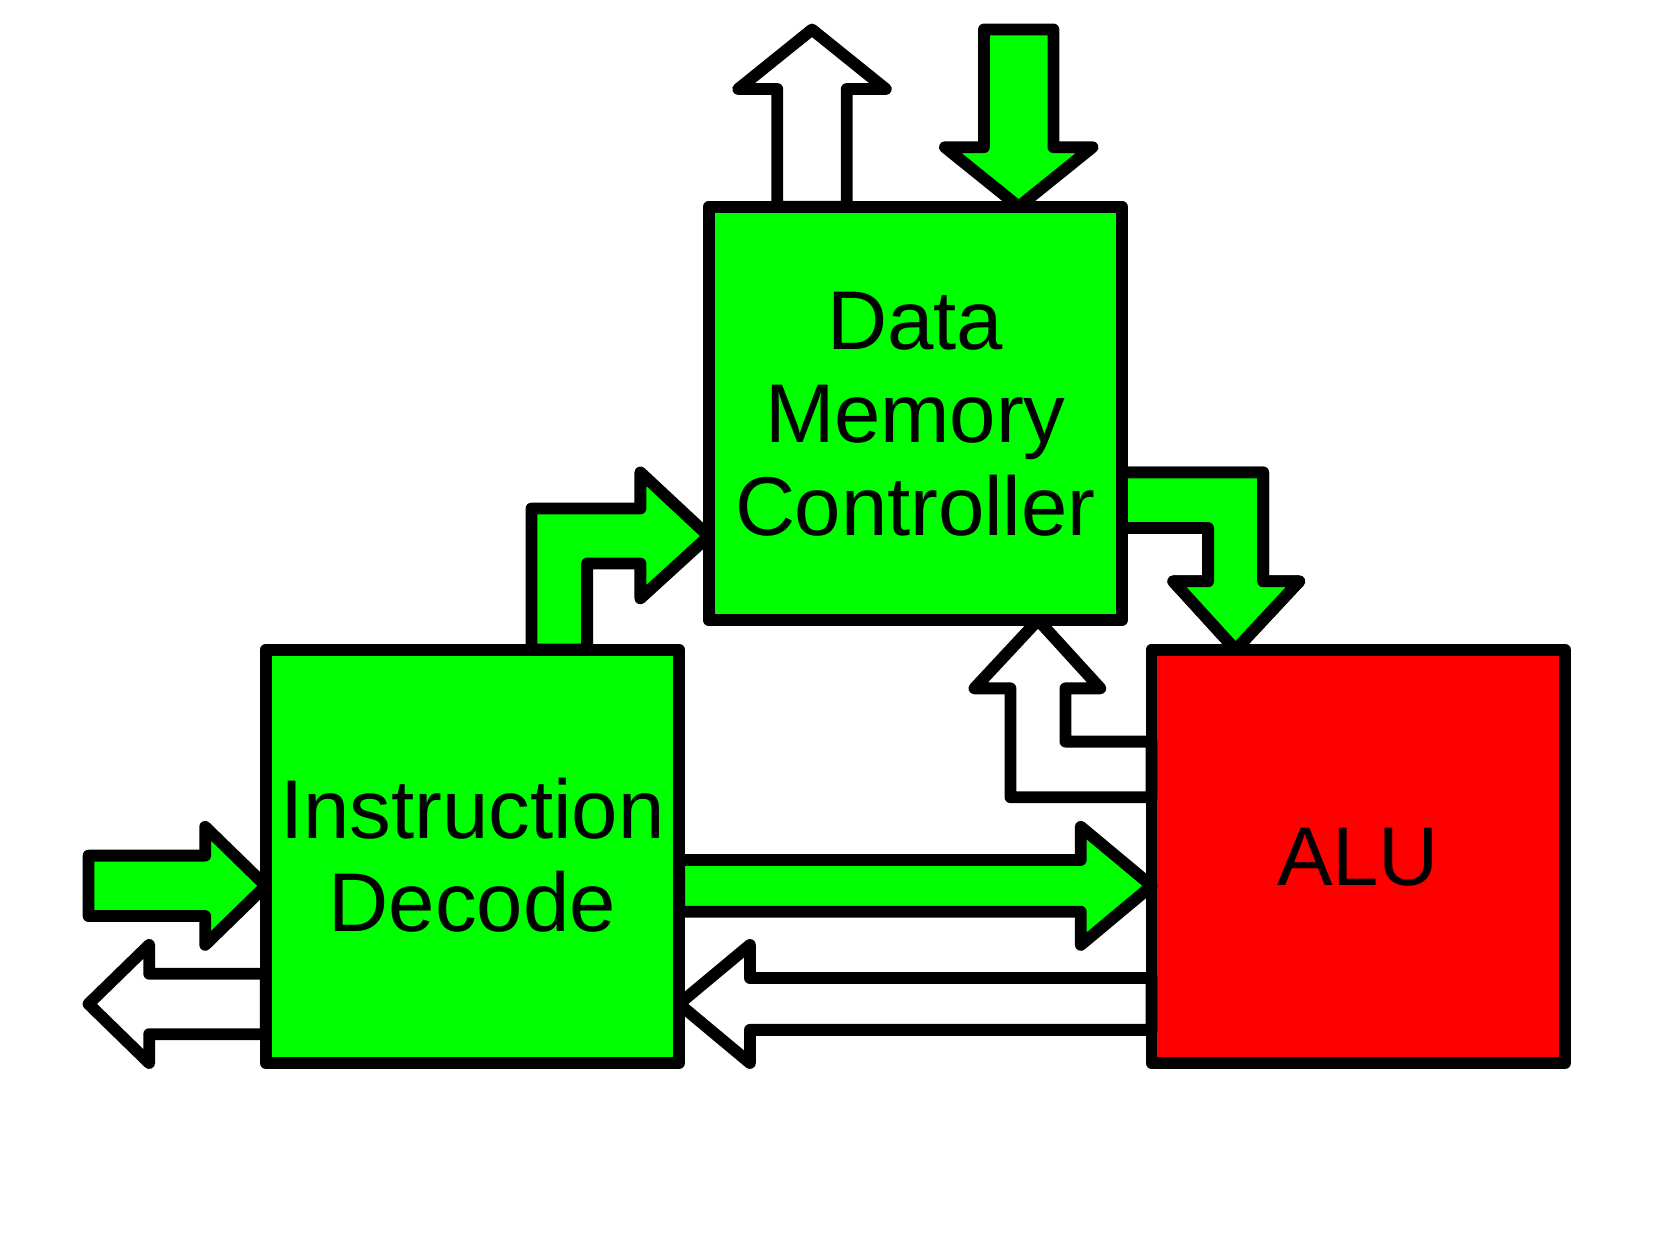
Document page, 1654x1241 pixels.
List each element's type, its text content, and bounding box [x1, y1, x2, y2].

text_box [679, 826, 1152, 945]
text_box Data Memory Controller [708, 206, 1123, 621]
text_box [679, 944, 1152, 1064]
text_box Instruction Decode [265, 649, 680, 1063]
text_box ALU [1151, 649, 1565, 1063]
text_box [974, 620, 1152, 798]
text_box [738, 29, 886, 207]
text_box [88, 826, 266, 945]
text_box [531, 472, 709, 650]
text_box [1122, 472, 1300, 650]
text_box [88, 944, 266, 1064]
text_box [944, 29, 1093, 207]
